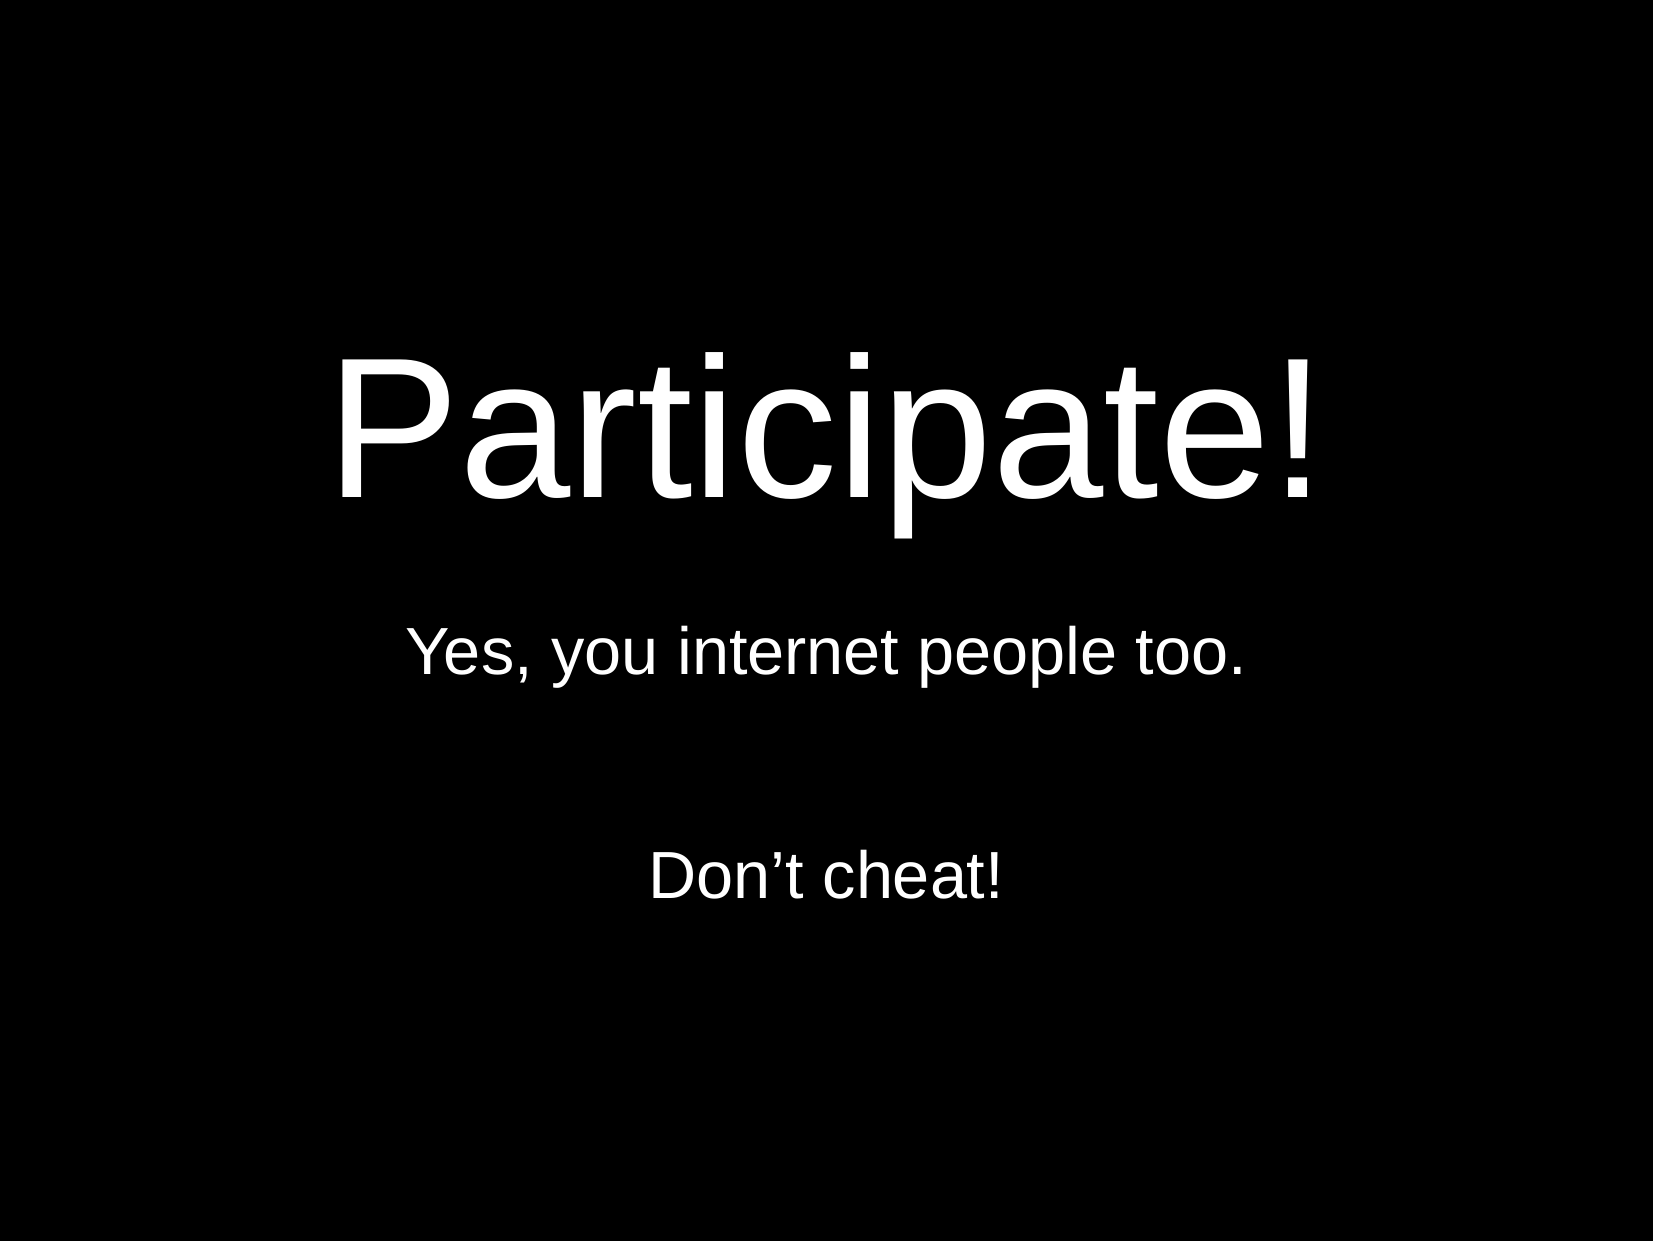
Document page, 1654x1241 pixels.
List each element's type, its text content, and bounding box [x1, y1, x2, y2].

subtitle Participate! Yes, you internet people too. Don’t cheat! [82, 29, 1571, 1201]
